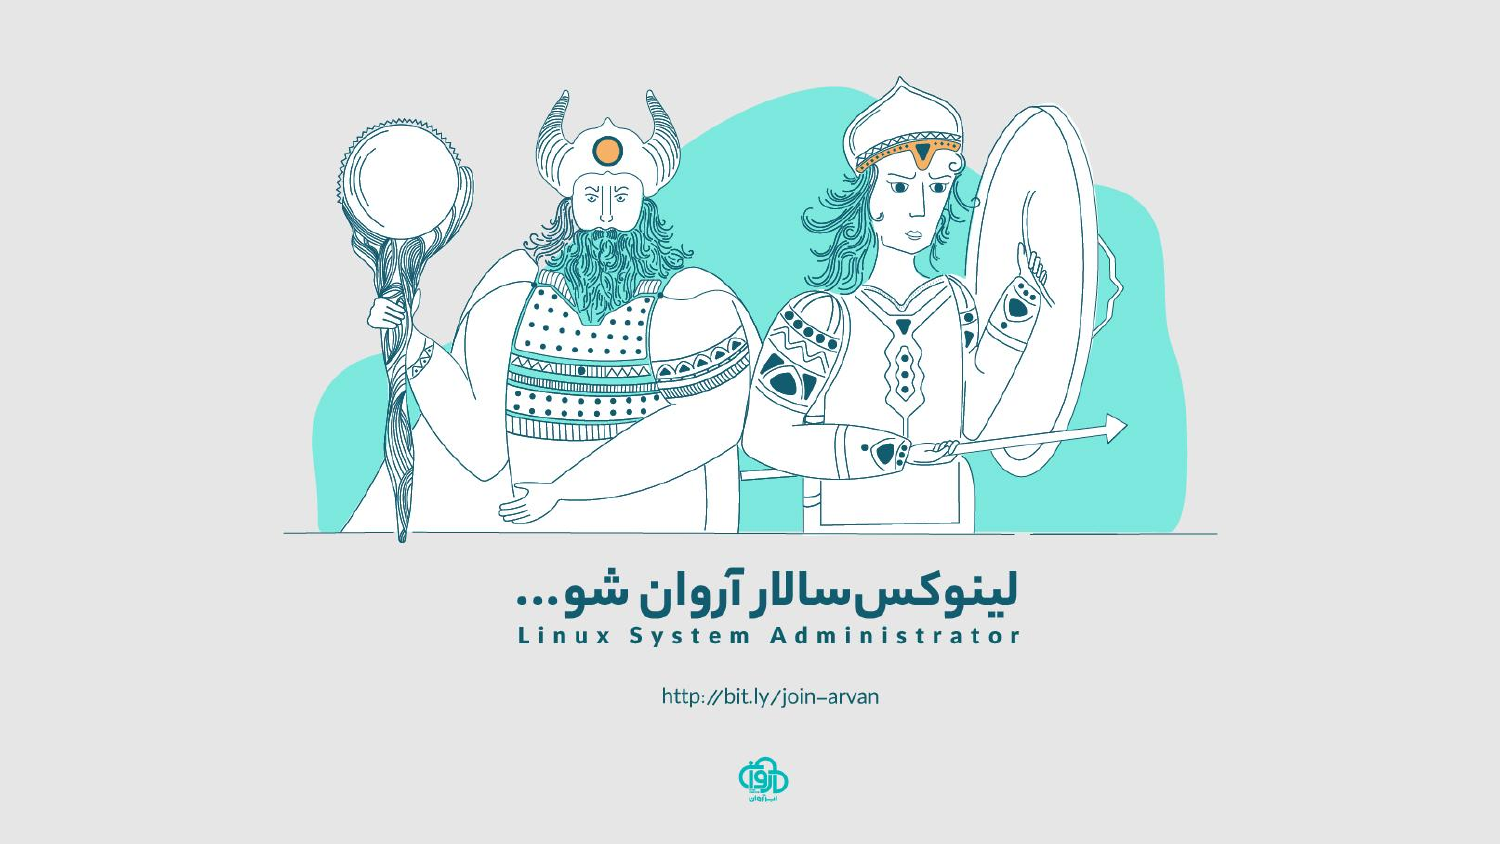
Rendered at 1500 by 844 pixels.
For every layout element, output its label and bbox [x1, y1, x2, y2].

picture [155, 34, 1345, 829]
